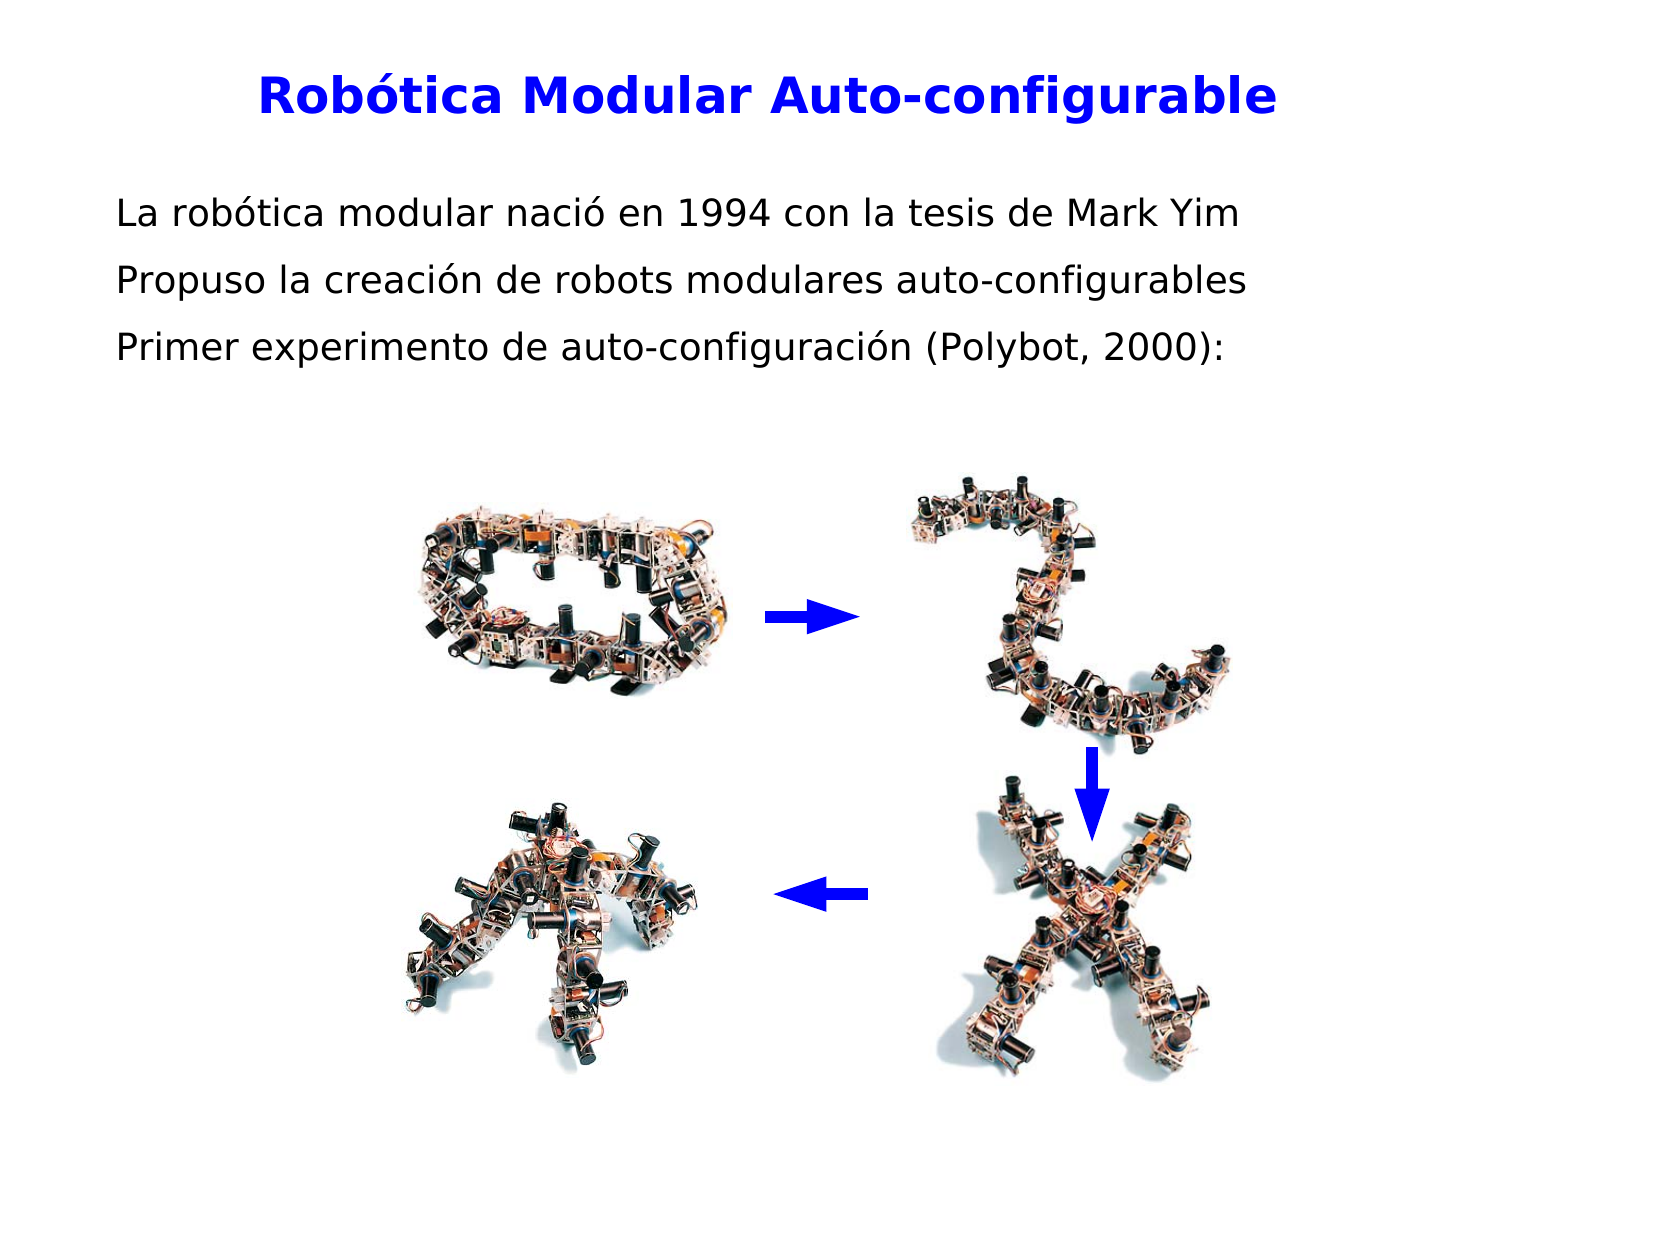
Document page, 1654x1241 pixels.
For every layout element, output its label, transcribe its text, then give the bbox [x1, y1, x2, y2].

picture [413, 502, 733, 700]
picture [906, 472, 1233, 762]
text_box Robótica Modular Auto-configurable [242, 60, 1294, 134]
text_box La robótica modular nació en 1994 con la tesis de Mark Yim Propuso la creación de robots modulares auto-configurables Primer experimento de auto-configuración (Polybot, 2000): [88, 184, 1506, 377]
picture [928, 770, 1215, 1086]
picture [401, 798, 702, 1078]
